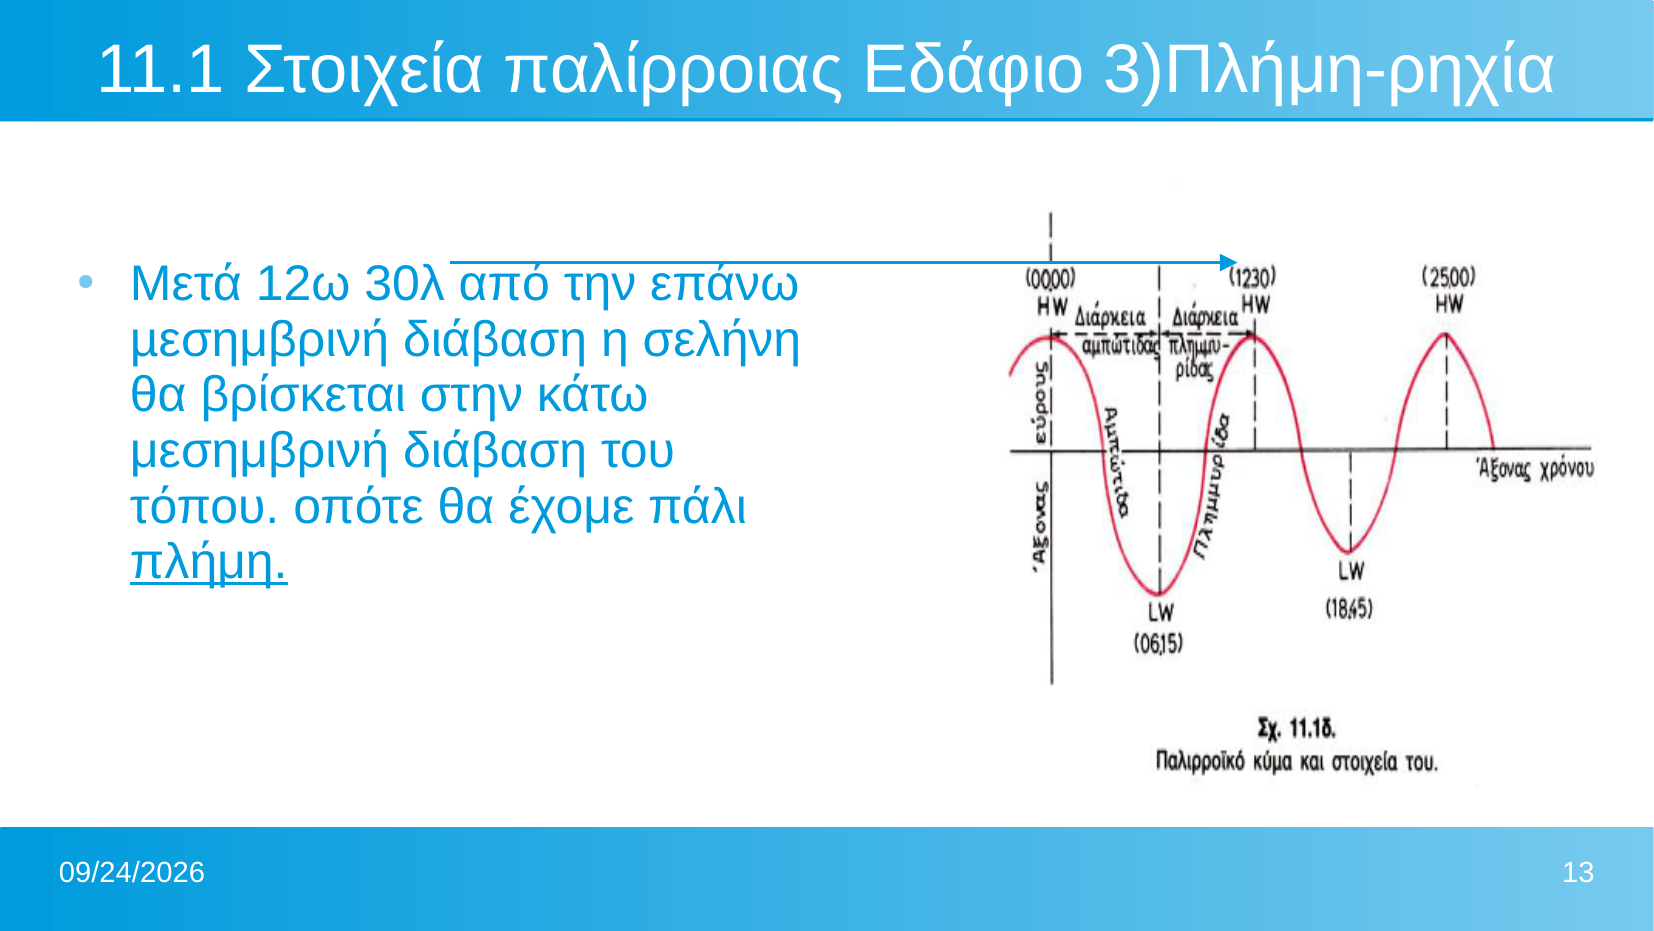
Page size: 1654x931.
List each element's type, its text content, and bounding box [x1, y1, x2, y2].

title 11.1 Στοιχεία παλίρροιας Εδάφιο 3)Πλήμη-ρηχία [59, 29, 1595, 108]
list Μετά 12ω 30λ από την επάνω µεσημβρινή διάβαση η σελήνη θα βρίσκεται στην κάτω μεσημβρινή διάβαση του τόπου. οπότε θα έχομε πάλι πλήμη. [59, 177, 809, 768]
picture [995, 177, 1613, 788]
